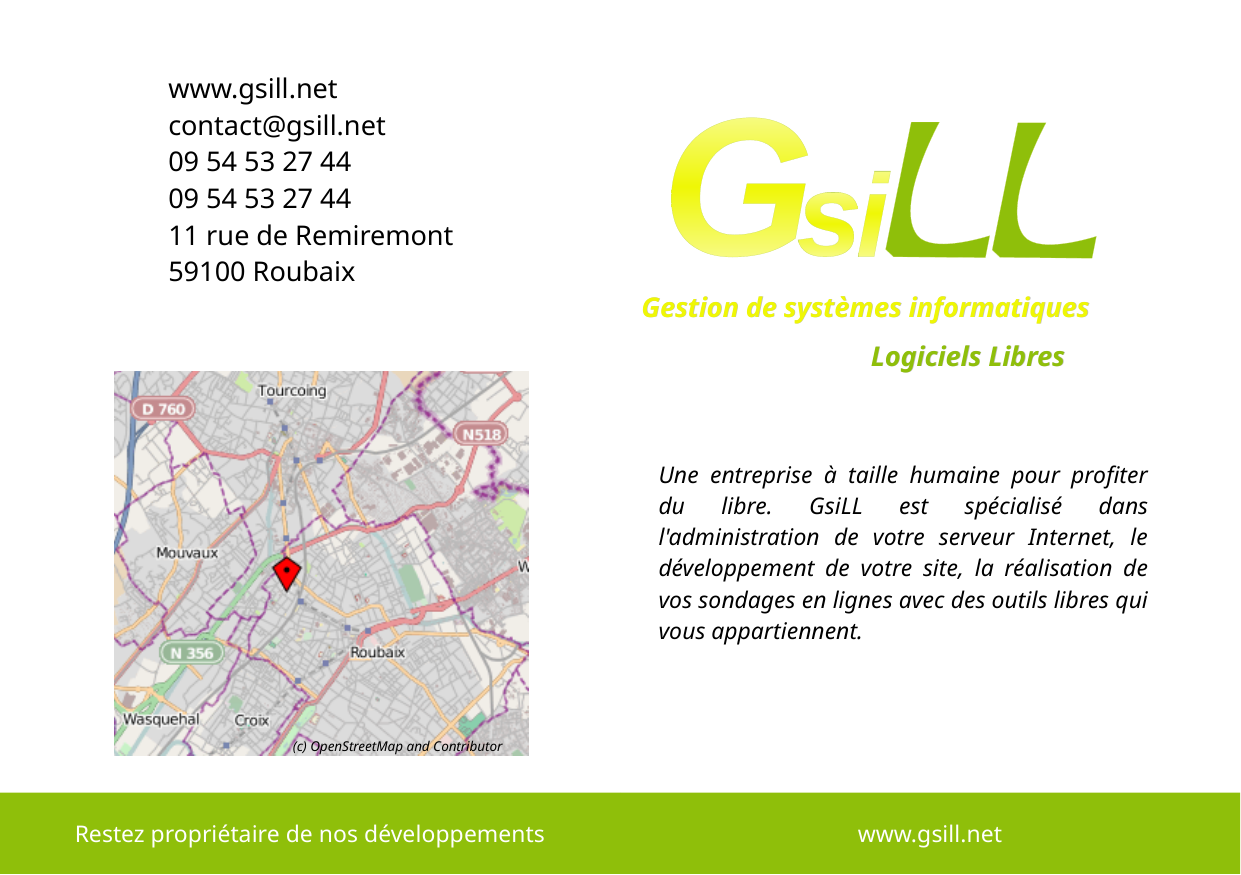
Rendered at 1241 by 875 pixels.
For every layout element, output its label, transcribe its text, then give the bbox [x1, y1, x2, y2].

text_box Une entreprise à taille humaine pour profiter du libre. GsiLL est spécialisé dans l'administration de votre serveur Internet, le développement de votre site, la réalisation de vos sondages en lignes avec des outils libres qui vous appartiennent. [620, 414, 1182, 673]
text_box Gestion de systèmes informatiques [626, 280, 1211, 340]
text_box Logiciels Libres [856, 329, 1155, 389]
text_box www.gsill.net contact@gsill.net 09 54 53 27 44 09 54 53 27 44 11 rue de Remiremont 59100 Roubaix [153, 62, 460, 339]
picture [669, 115, 1099, 261]
picture [114, 371, 529, 756]
text_box Restez propriétaire de nos développements [0, 792, 620, 874]
text_box www.gsill.net [620, 792, 1241, 874]
text_box (c) OpenStreetMap and Contributor [278, 729, 532, 767]
